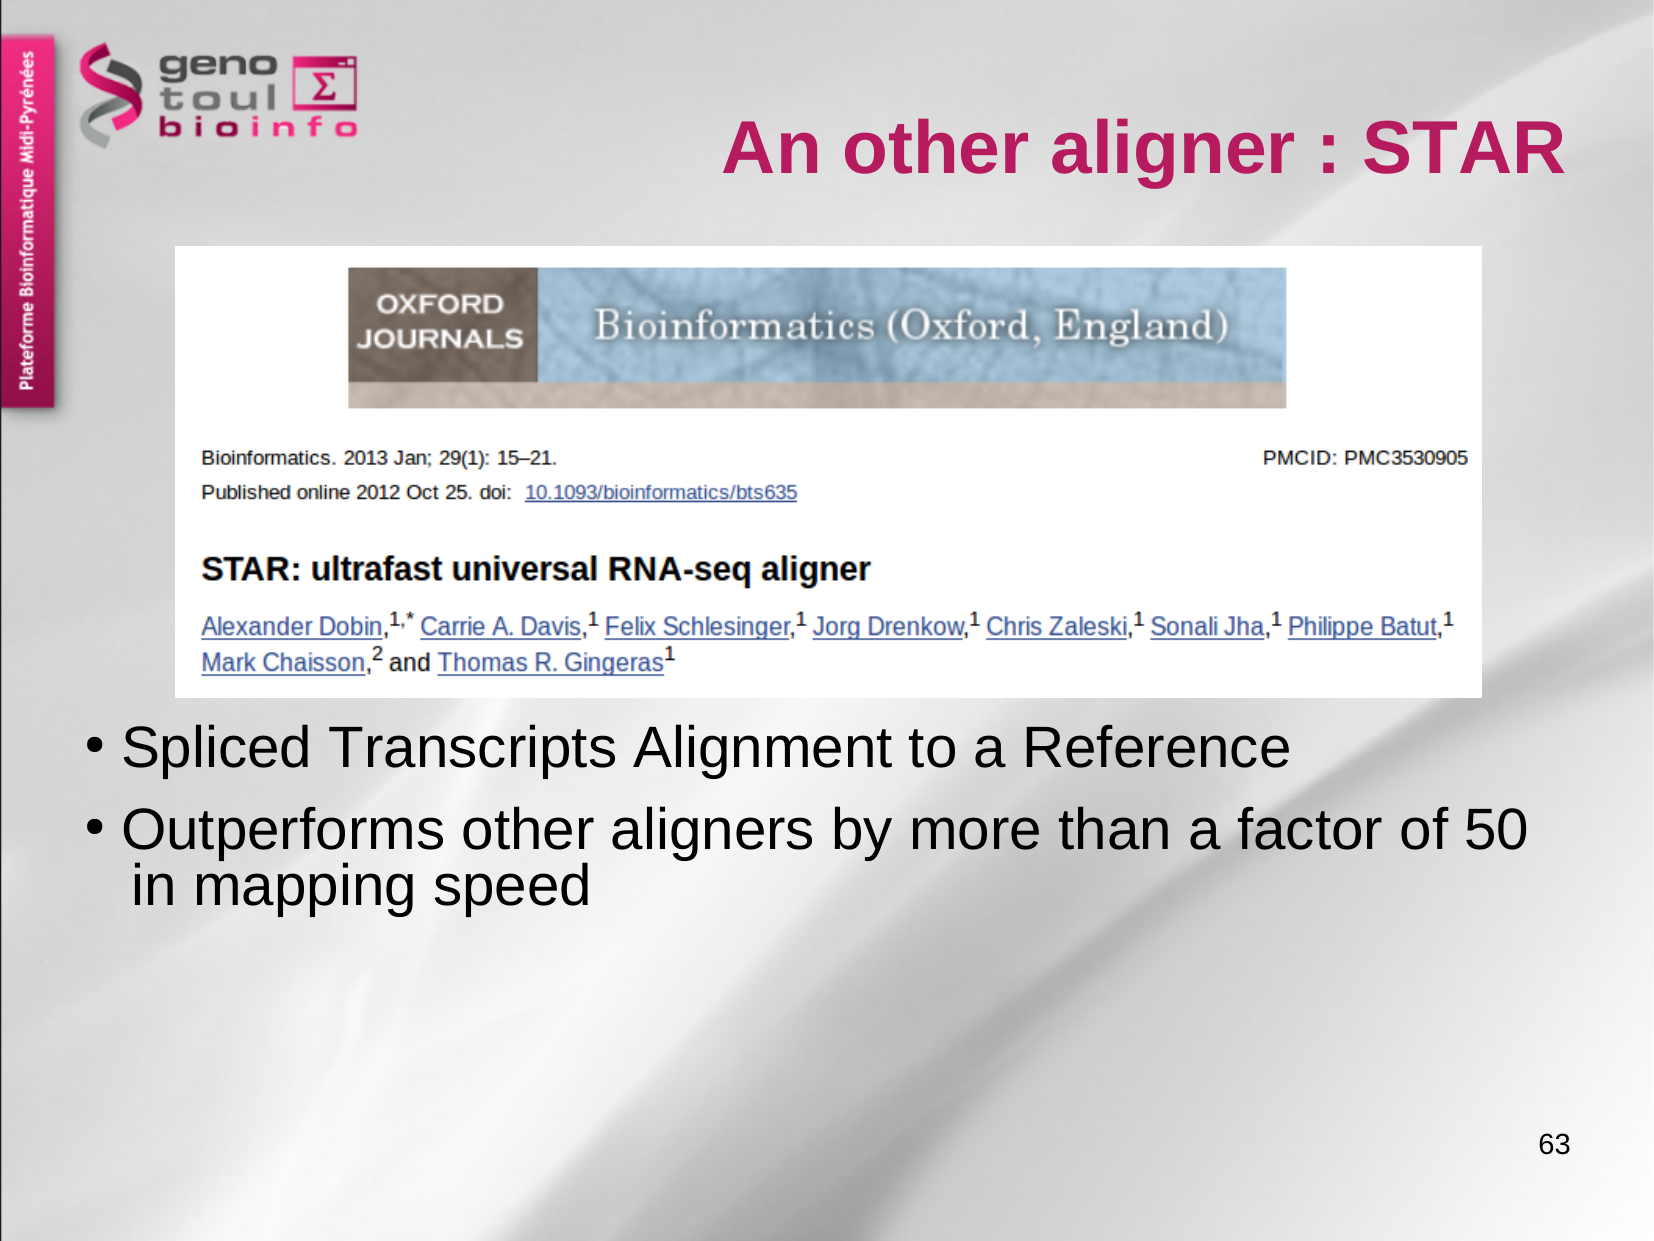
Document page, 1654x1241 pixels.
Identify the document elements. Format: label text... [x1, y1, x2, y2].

list Spliced Transcripts Alignment to a Reference Outperforms other aligners by more than a factor of 50 in mapping speed [82, 708, 1568, 1010]
title An other aligner : STAR [82, 49, 1568, 254]
picture [0, 0, 1654, 1241]
